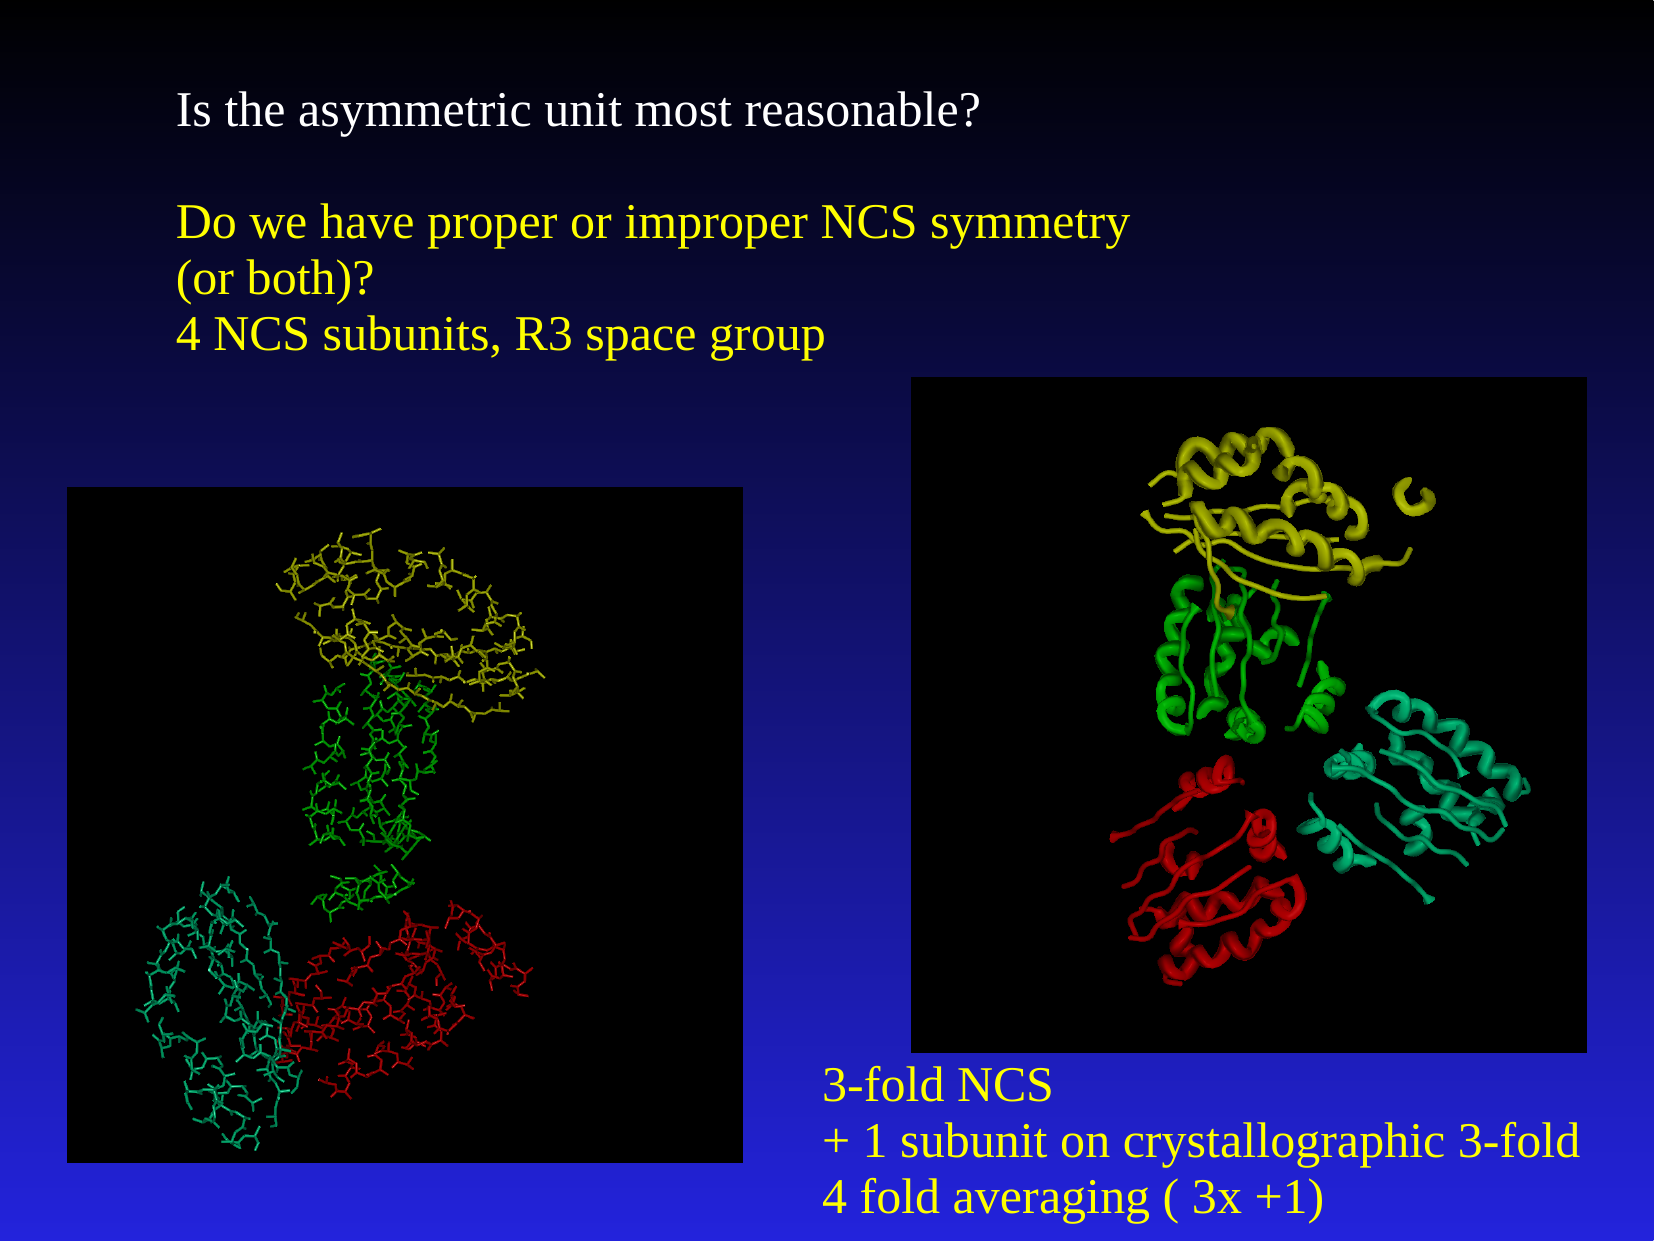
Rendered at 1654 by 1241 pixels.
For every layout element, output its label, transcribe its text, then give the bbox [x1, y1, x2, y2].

text_box Is the asymmetric unit most reasonable? Do we have proper or improper NCS symmetry (or both)? 4 NCS subunits, R3 space group [161, 75, 1163, 481]
text_box 3-fold NCS + 1 subunit on crystallographic 3-fold 4 fold averaging ( 3x +1) [807, 1050, 1652, 1233]
picture [67, 487, 743, 1163]
picture [911, 377, 1587, 1050]
